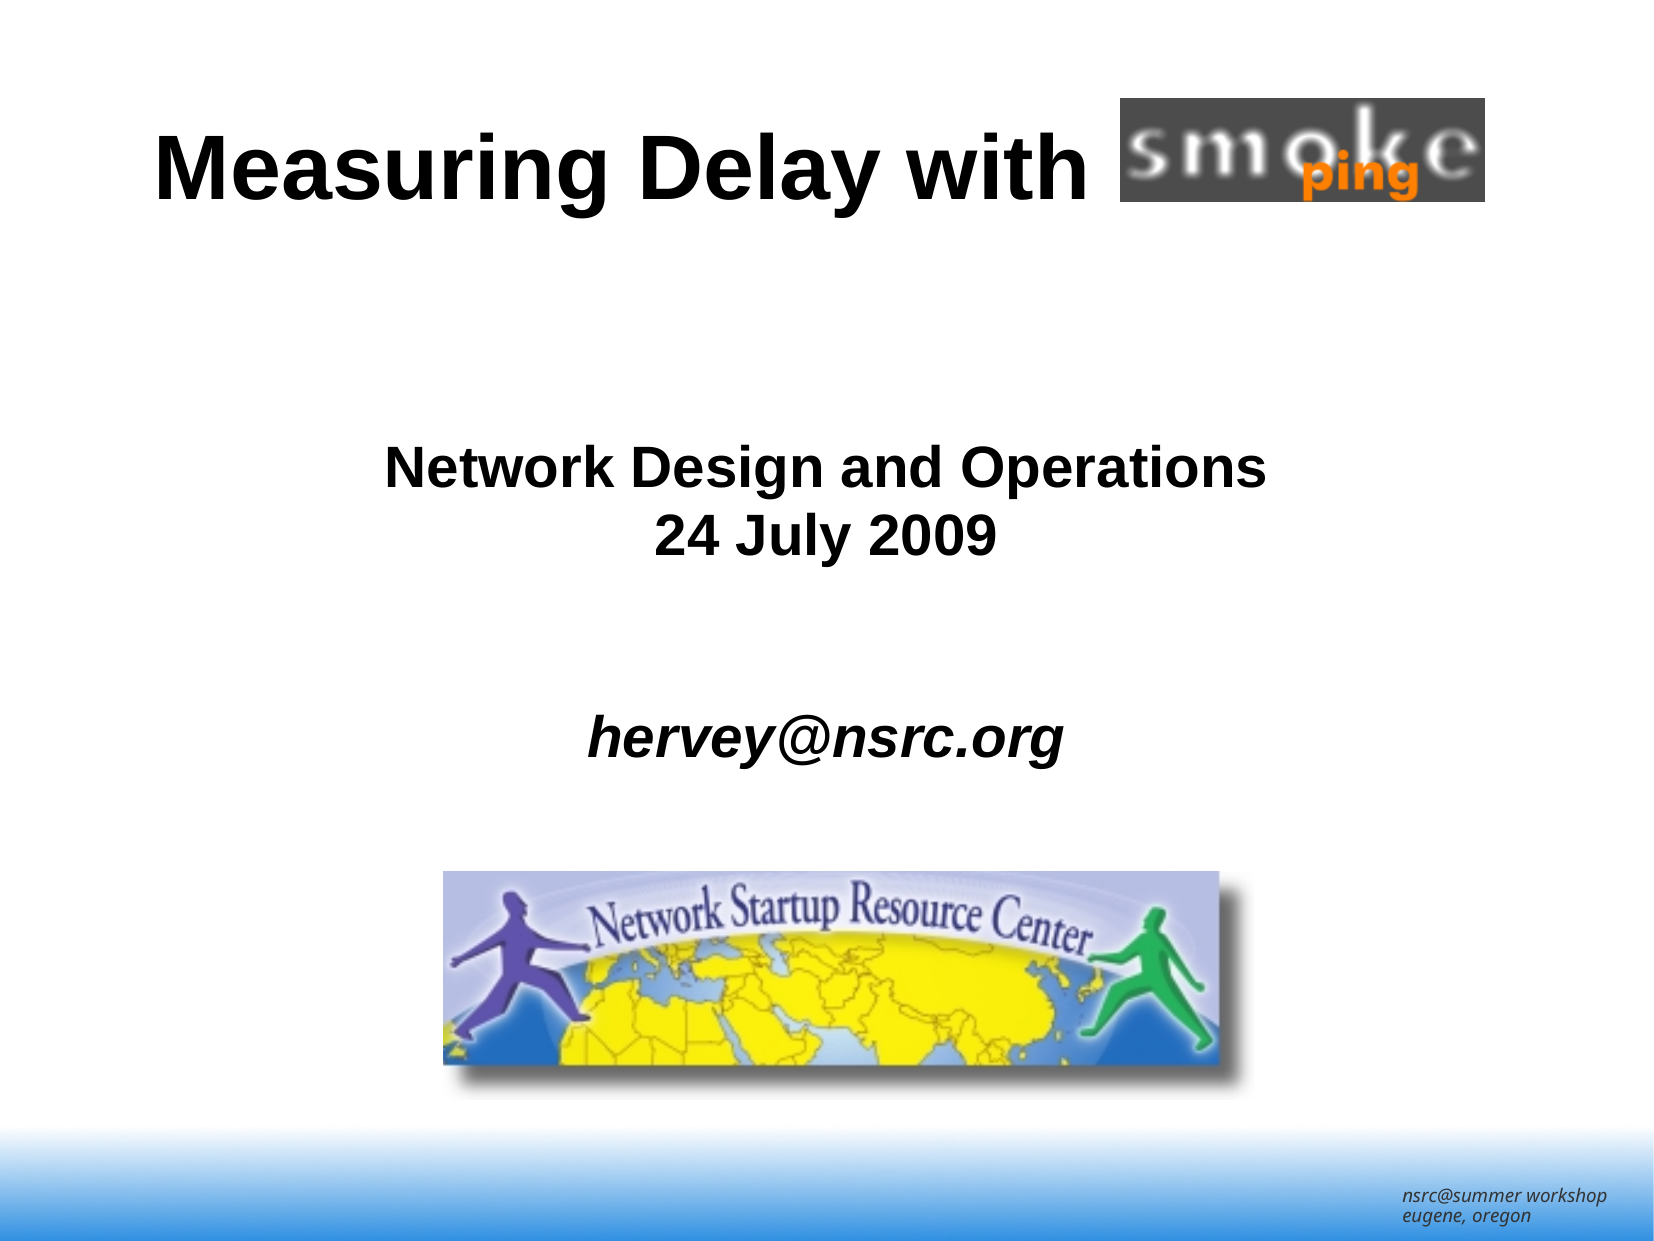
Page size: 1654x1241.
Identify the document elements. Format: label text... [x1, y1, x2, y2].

picture [0, 1124, 1654, 1241]
picture [443, 871, 1254, 1100]
subtitle [82, 262, 1571, 1109]
picture [1120, 98, 1485, 202]
title Measuring Delay with Network Design and Operations 24 July 2009 hervey@nsrc.org [82, 38, 1571, 262]
